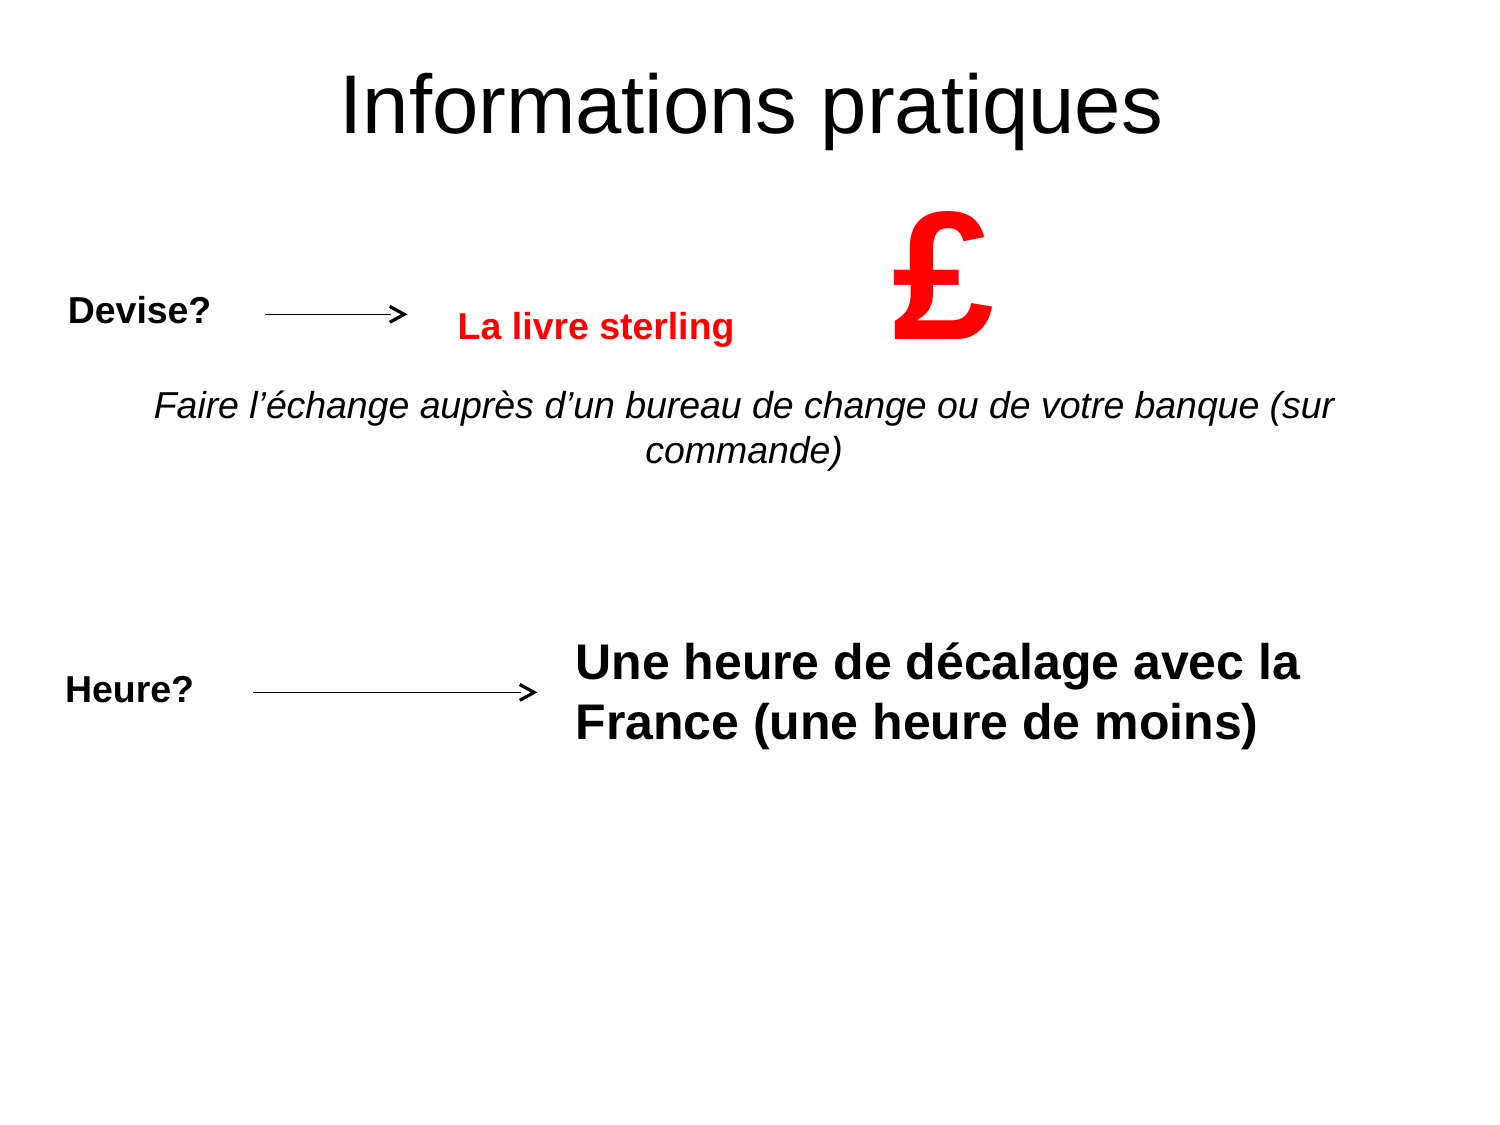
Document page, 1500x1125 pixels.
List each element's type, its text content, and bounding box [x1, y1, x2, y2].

title Informations pratiques [88, 42, 1439, 231]
text_box Heure? [29, 656, 266, 718]
text_box Une heure de décalage avec la France (une heure de moins) [560, 621, 1365, 758]
text_box Devise? [53, 278, 243, 340]
text_box Faire l’échange auprès d’un bureau de change ou de votre banque (sur commande) [53, 373, 1436, 479]
text_box La livre sterling £ [442, 148, 1247, 373]
